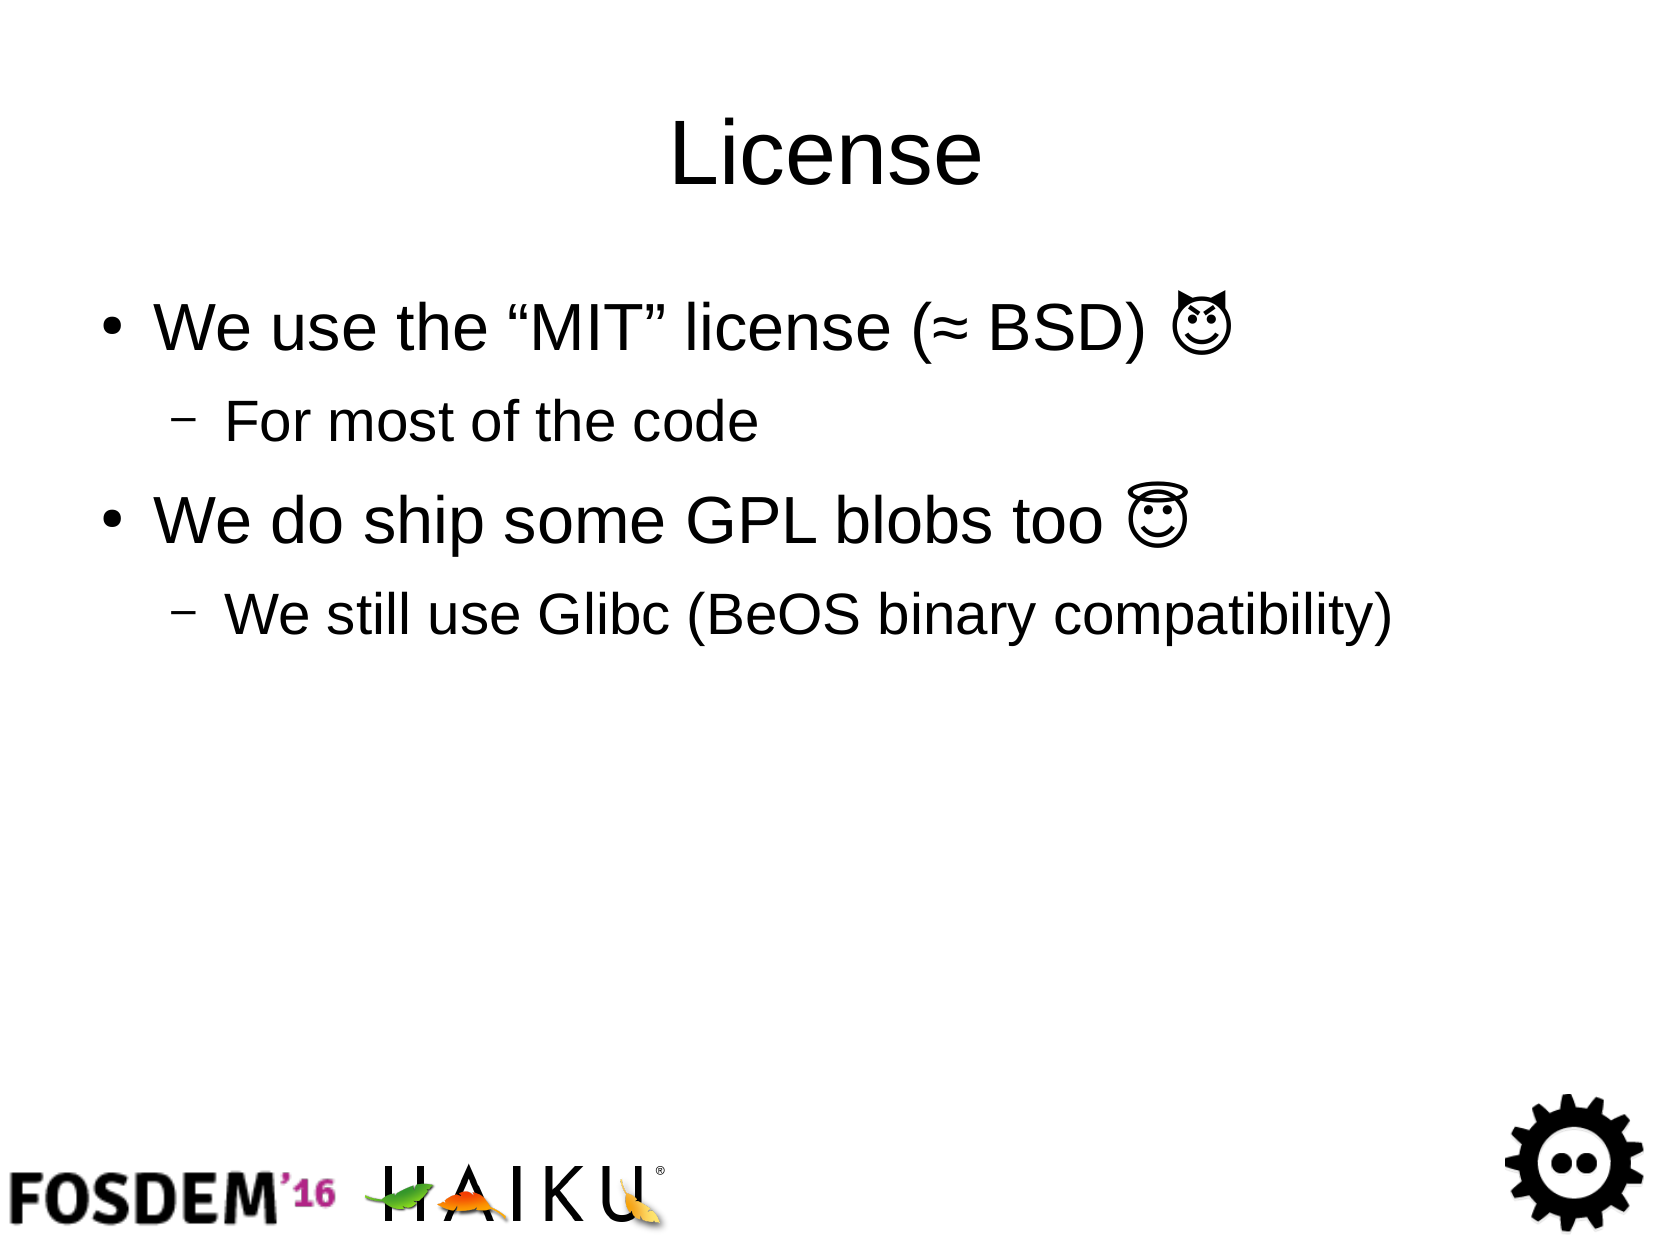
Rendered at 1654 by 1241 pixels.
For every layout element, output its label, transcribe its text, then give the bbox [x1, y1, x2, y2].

list We use the “MIT” license (≈ BSD) 😈 For most of the code We do ship some GPL blobs too 😇 We still use Glibc (BeOS binary compatibility) [82, 290, 1571, 1010]
picture [1505, 1094, 1648, 1235]
title License [82, 49, 1571, 257]
picture [363, 1163, 670, 1235]
picture [0, 1152, 350, 1241]
